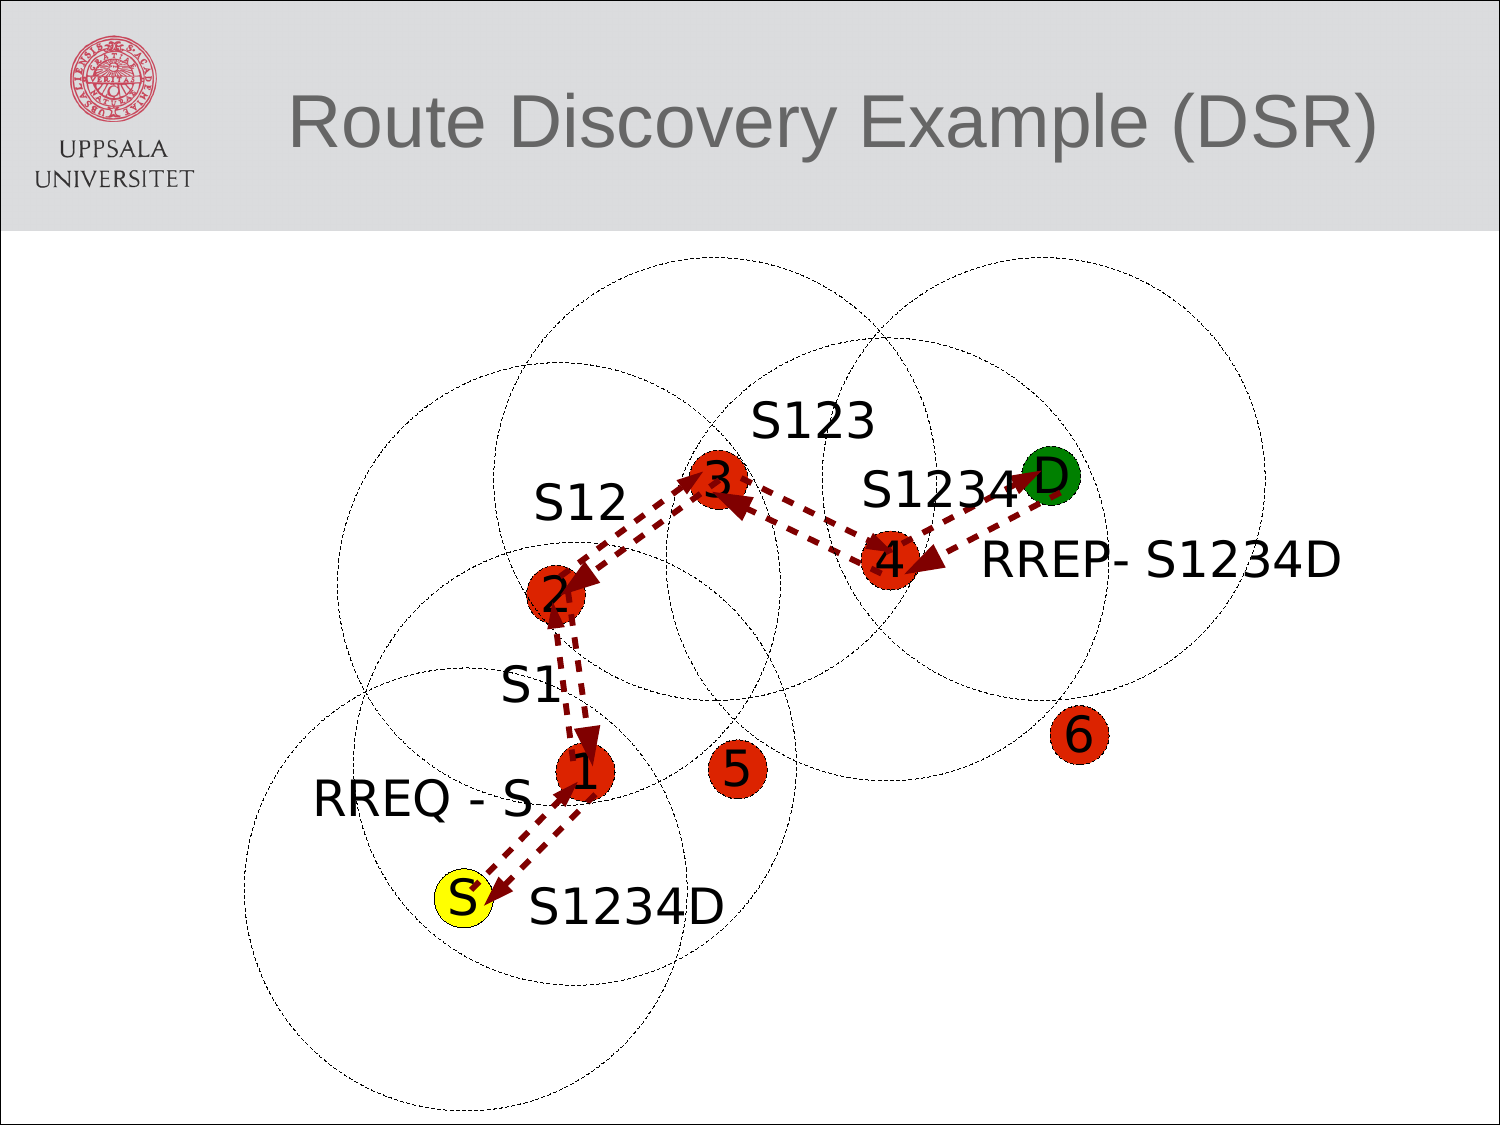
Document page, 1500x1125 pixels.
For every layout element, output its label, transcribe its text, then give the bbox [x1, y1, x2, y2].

text_box RREP- S1234D [963, 520, 1362, 600]
text_box S1234D [514, 870, 741, 944]
text_box D [1032, 446, 1081, 506]
text_box S1234 [846, 453, 1036, 527]
text_box 4 [861, 530, 920, 591]
text_box 2 [554, 588, 586, 624]
text_box S12 [519, 467, 644, 541]
text_box 3 [689, 450, 748, 510]
picture [1, 1, 1499, 231]
text_box 4 [881, 553, 893, 564]
text_box S1 [485, 648, 579, 722]
text_box S123 [735, 384, 893, 458]
text_box D [1042, 461, 1062, 489]
text_box RREQ - S [297, 762, 550, 836]
text_box 2 [564, 568, 576, 584]
title Route Discovery Example (DSR) [287, 20, 1388, 222]
text_box 2 [526, 565, 566, 624]
text_box 6 [1050, 705, 1110, 765]
text_box 1 [555, 743, 585, 789]
text_box 1 [571, 744, 616, 802]
text_box S [434, 868, 494, 928]
text_box 5 [708, 739, 768, 799]
